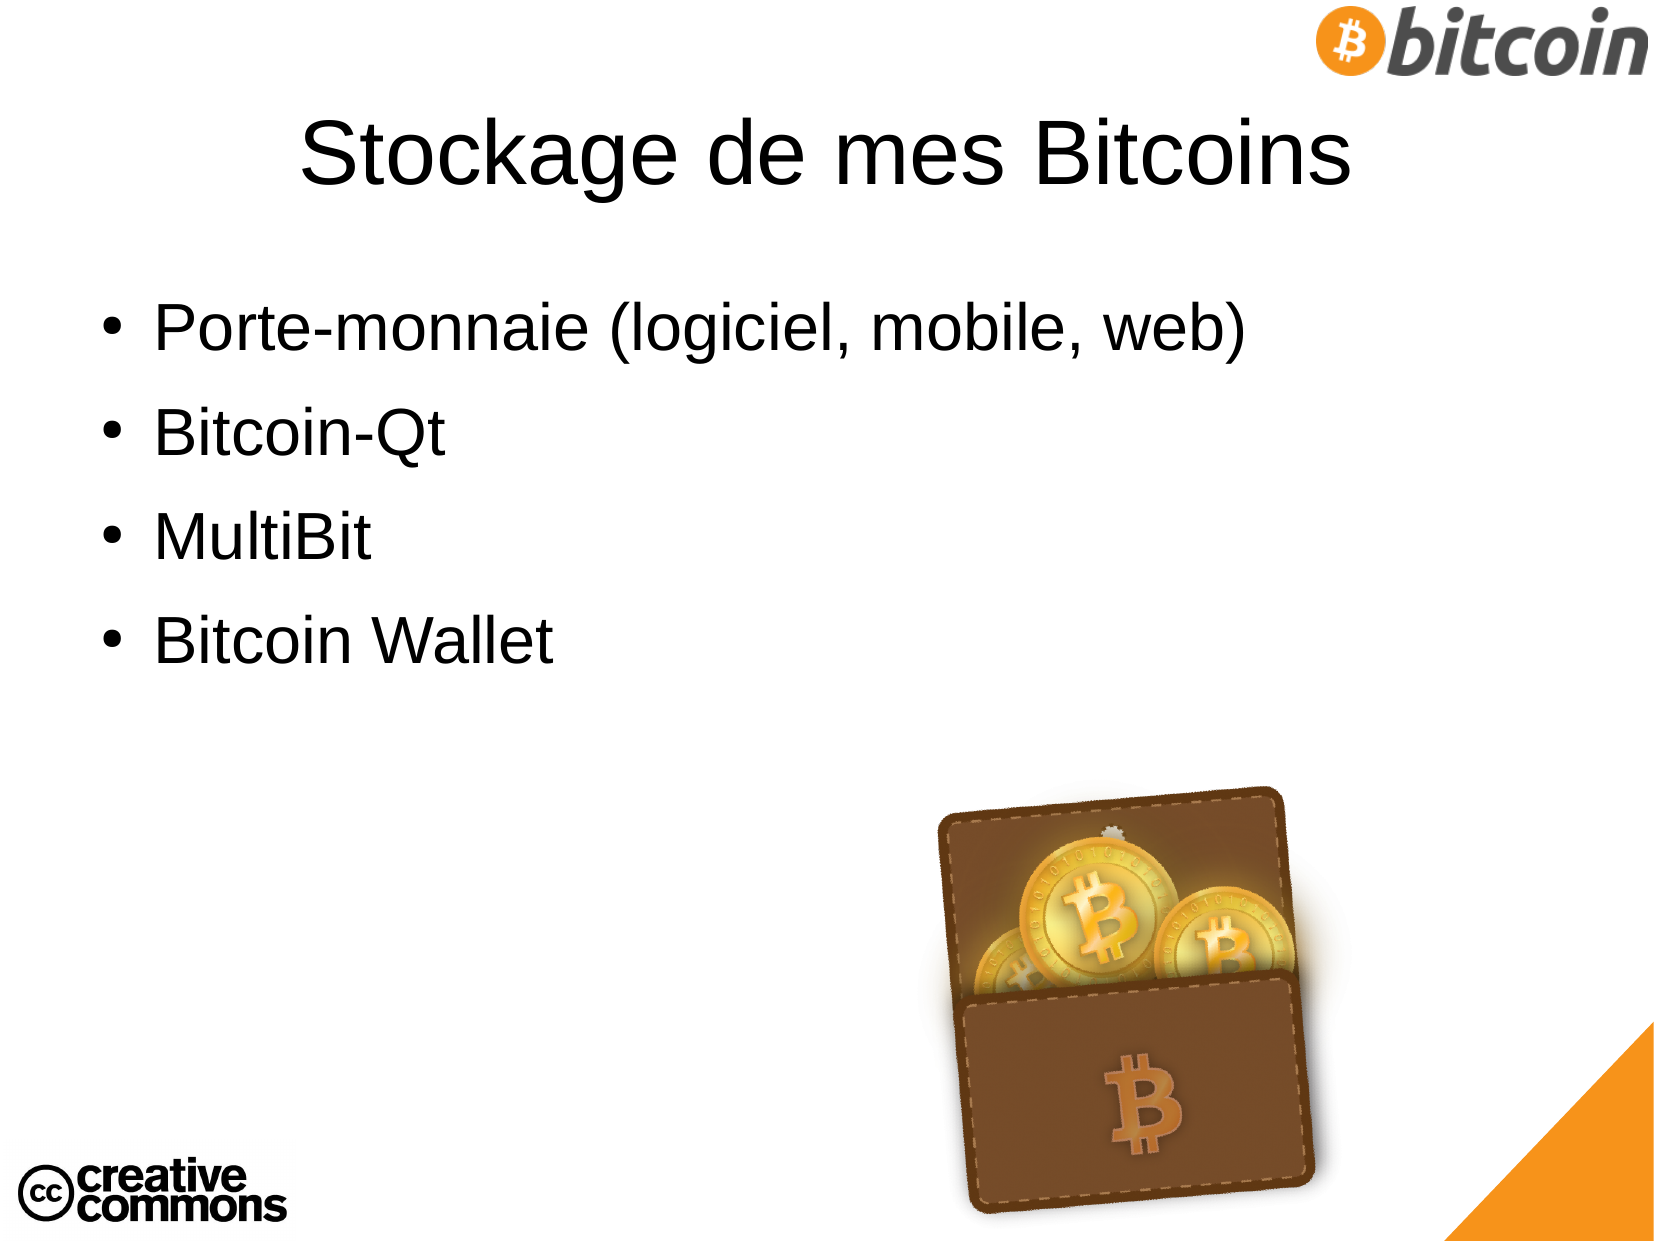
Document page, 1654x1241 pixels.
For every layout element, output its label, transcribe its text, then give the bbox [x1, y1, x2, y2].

picture [3, 1139, 296, 1241]
picture [764, 646, 1501, 1241]
list Porte-monnaie (logiciel, mobile, web) Bitcoin-Qt MultiBit Bitcoin Wallet [82, 290, 1538, 1010]
title Stockage de mes Bitcoins [82, 49, 1571, 257]
picture [1316, 6, 1648, 76]
